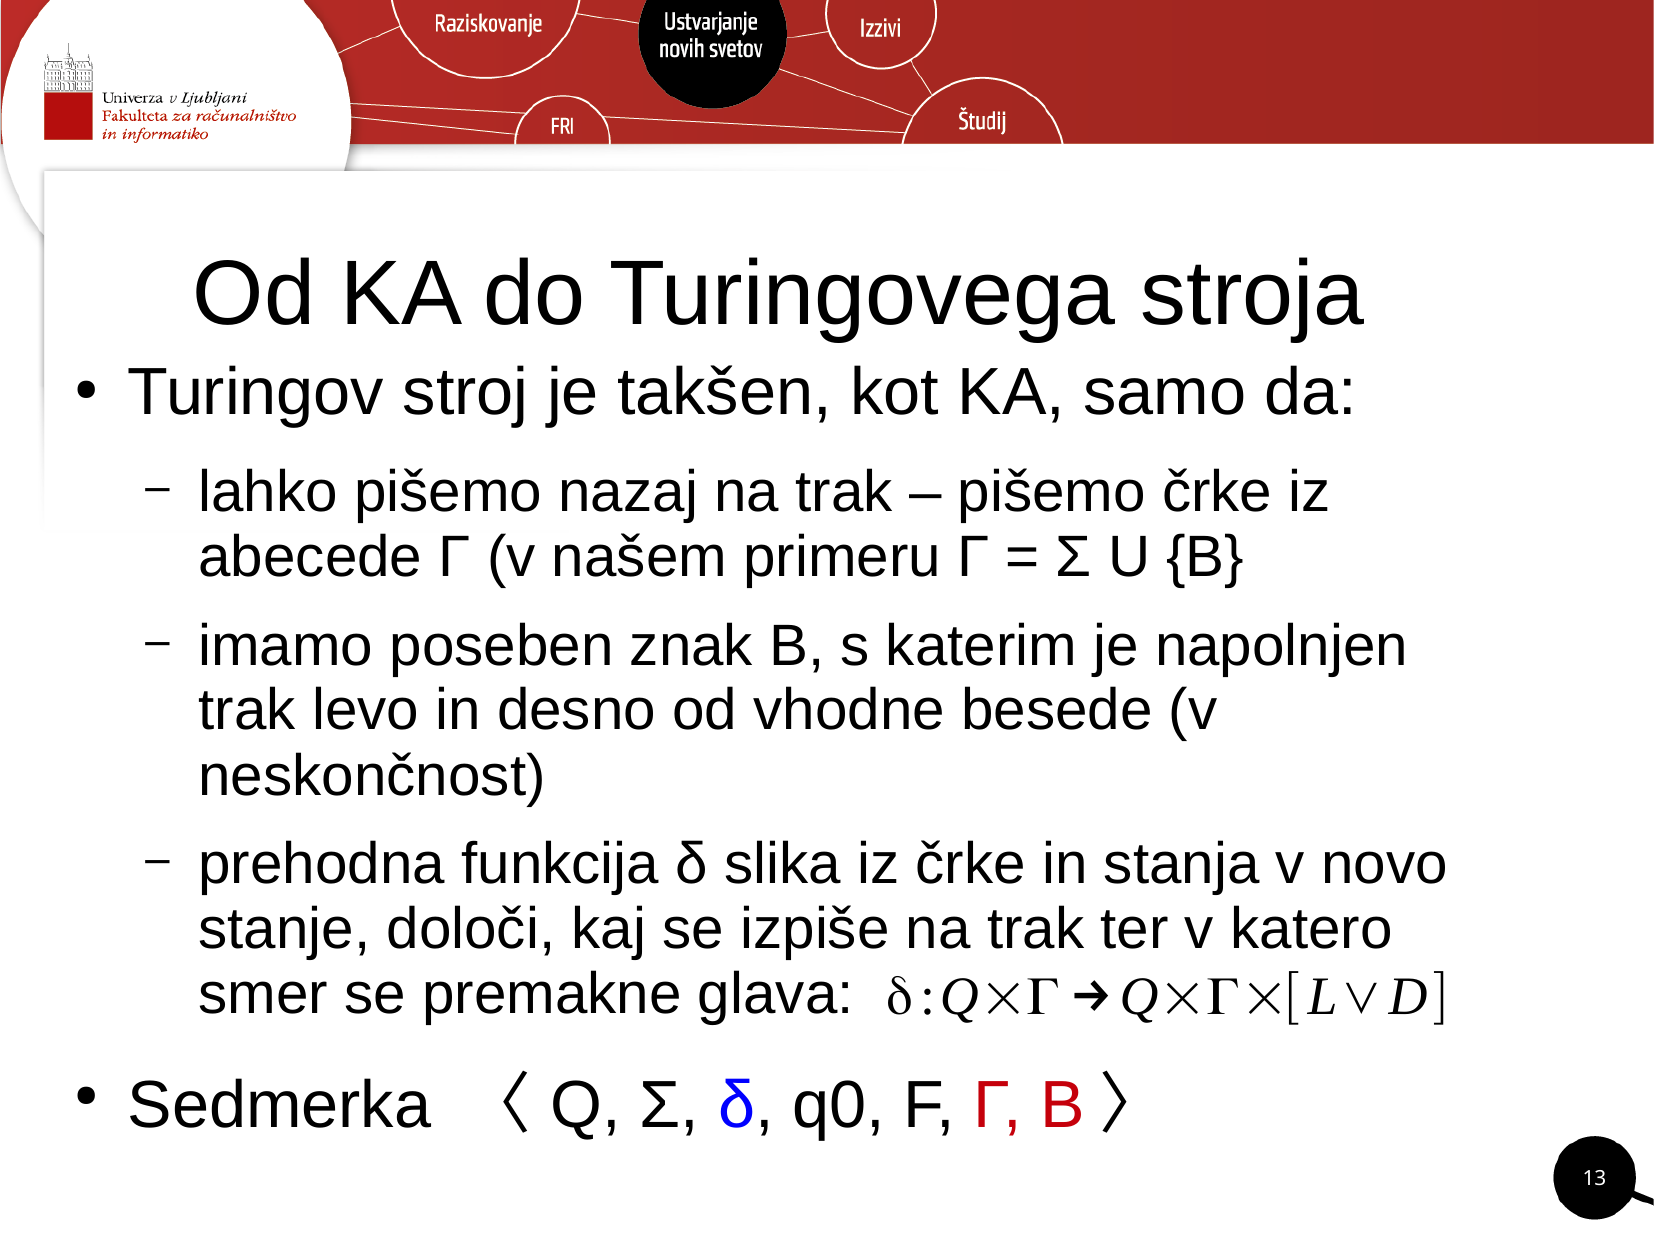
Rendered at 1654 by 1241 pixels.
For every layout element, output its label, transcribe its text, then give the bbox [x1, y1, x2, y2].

title Od KA do Turingovega stroja [35, 188, 1524, 397]
text_box <številka> [1553, 1145, 1636, 1212]
list Turingov stroj je takšen, kot KA, samo da: lahko pišemo nazaj na trak – pišemo črke iz abecede Γ (v našem primeru Γ = Σ U {B} imamo poseben znak B, s katerim je napolnjen trak levo in desno od vhodne besede (v neskončnost) prehodna funkcija δ slika iz črke in stanja v novo stanje, določi, kaj se izpiše na trak ter v katero smer se premakne glava: Sedmerka 〈Q, Σ, δ, q0, F, Γ, B〉 [56, 354, 1512, 951]
picture [0, 0, 1654, 1241]
chart [879, 965, 1454, 1028]
